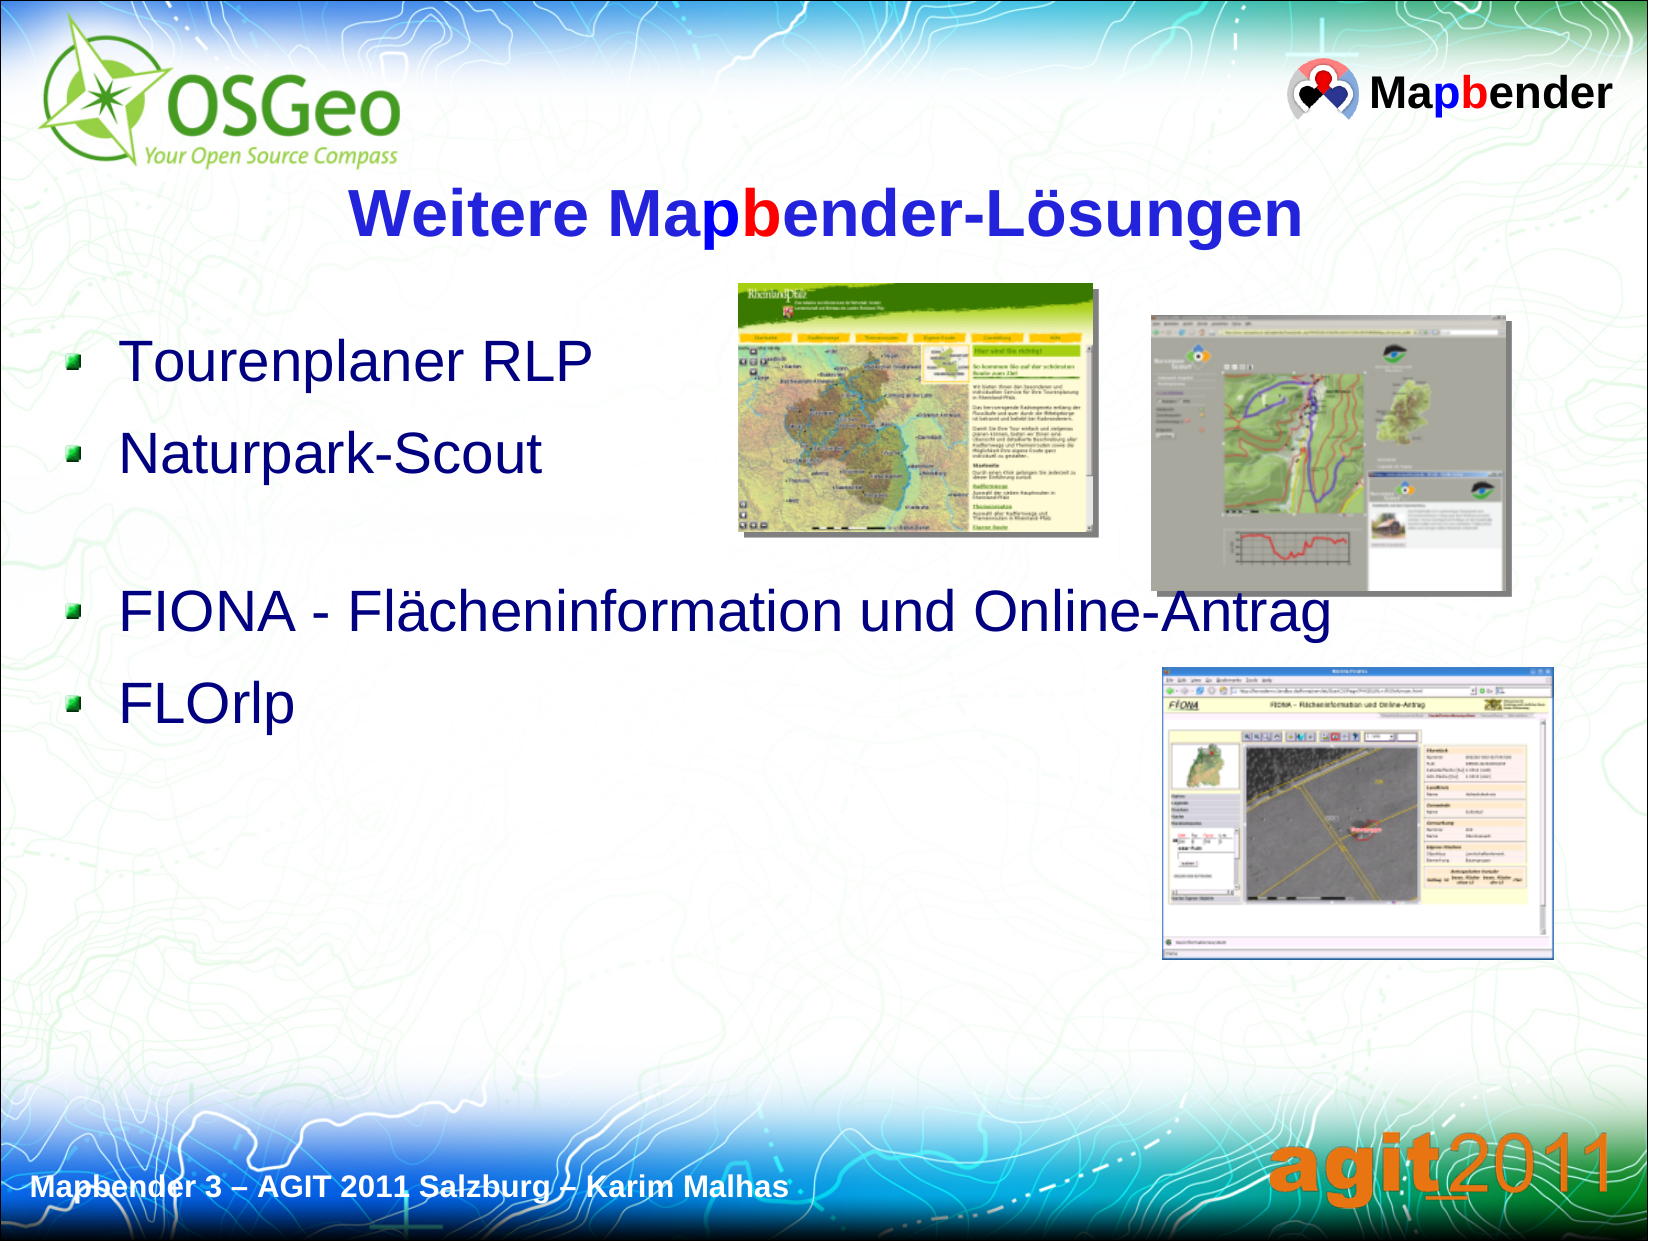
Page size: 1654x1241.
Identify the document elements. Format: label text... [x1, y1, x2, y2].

picture [1, 1, 1647, 1240]
title Weitere Mapbender-Lösungen [82, 126, 1571, 302]
list Tourenplaner RLP Naturpark-Scout FIONA - Flächeninformation und Online-Antrag FLOrlp [47, 328, 1536, 1148]
